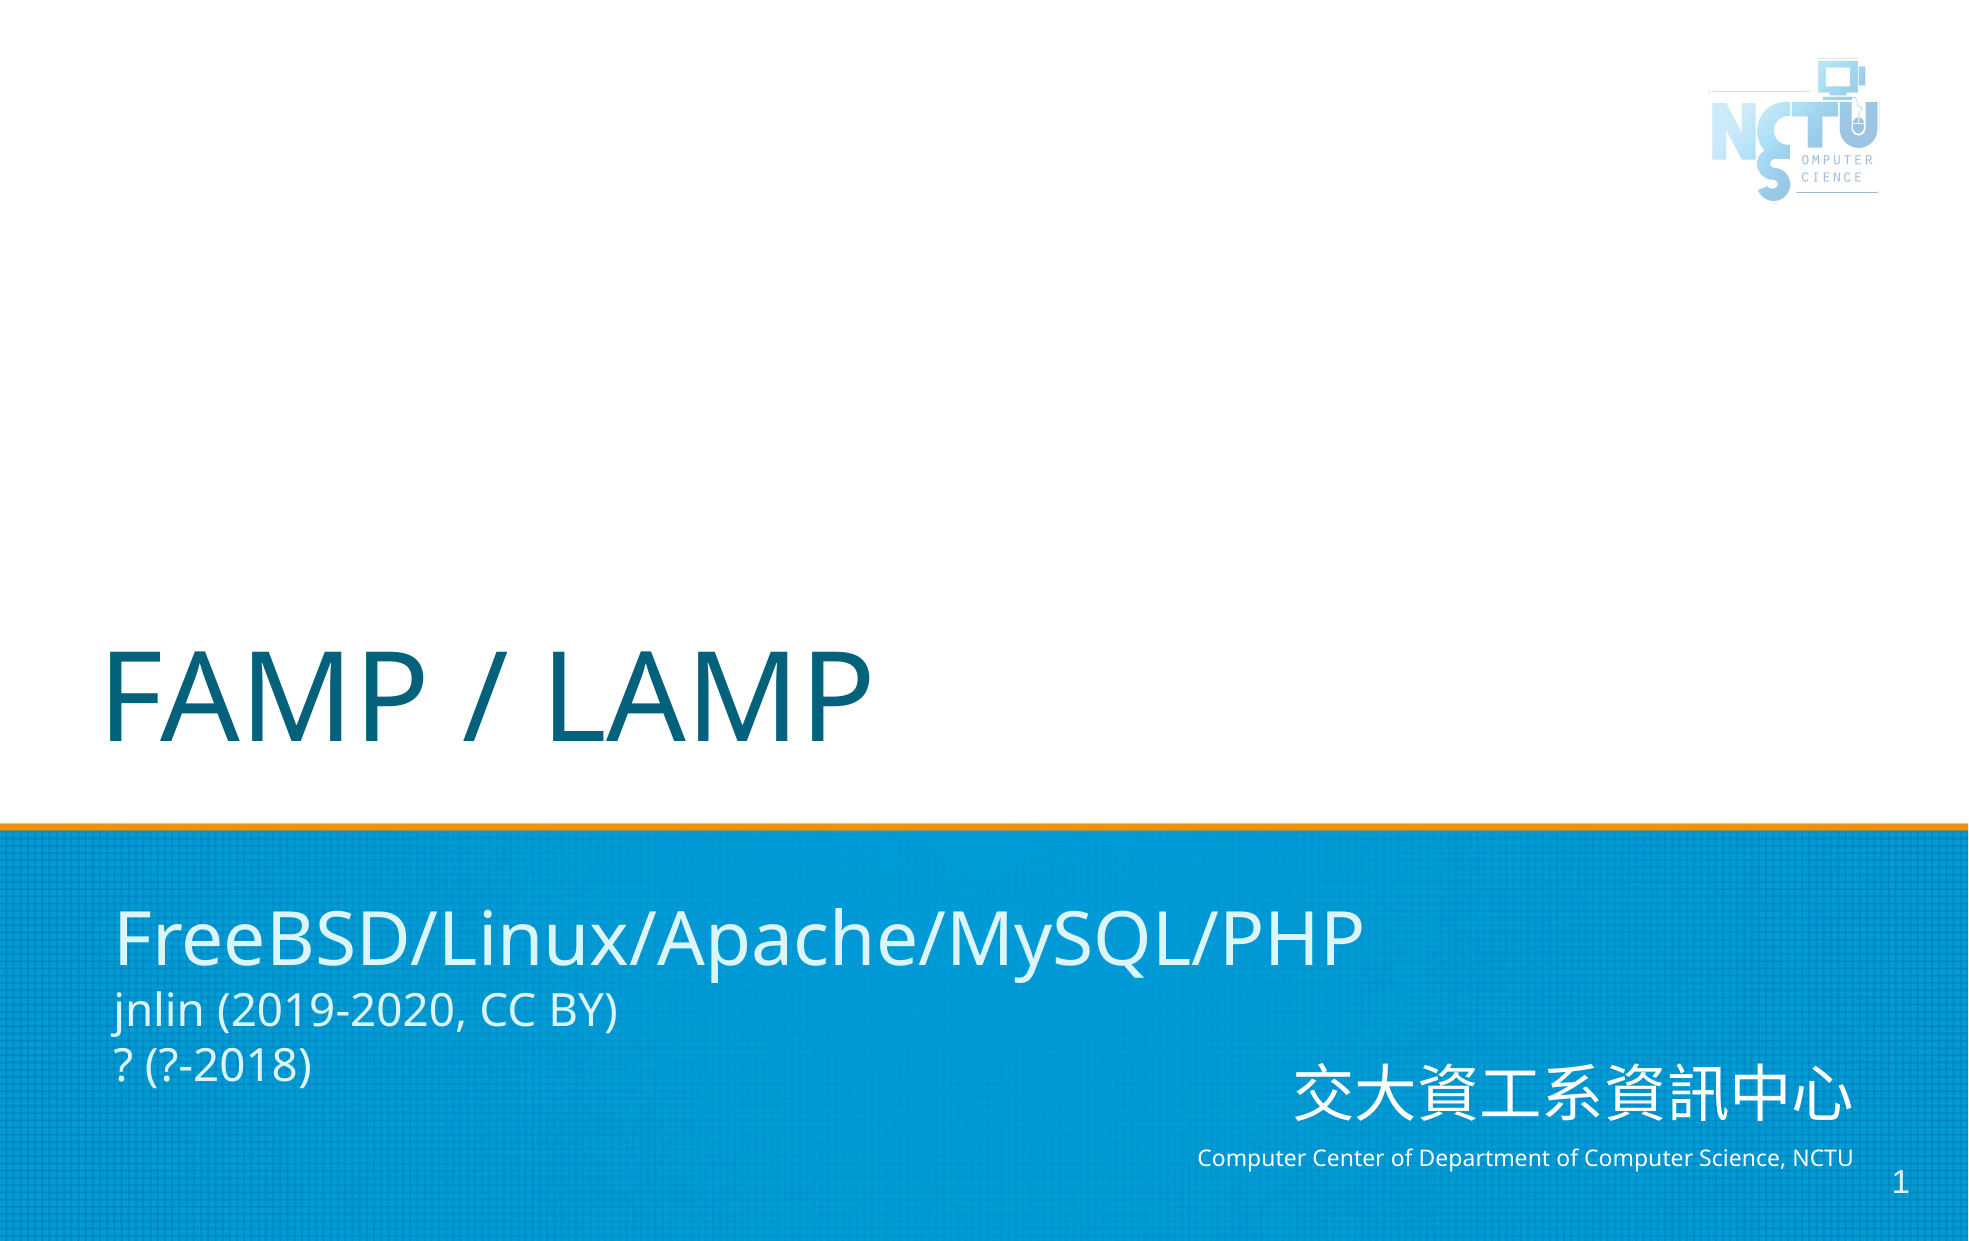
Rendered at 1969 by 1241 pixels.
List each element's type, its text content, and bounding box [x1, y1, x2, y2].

picture [0, 0, 1969, 832]
slide_number <number> [1841, 1145, 1960, 1241]
title FAMP / LAMP [98, 559, 1870, 767]
subtitle FreeBSD/Linux/Apache/MySQL/PHP jnlin (2019-2020, CC BY) ? (?-2018) [98, 875, 1783, 1103]
